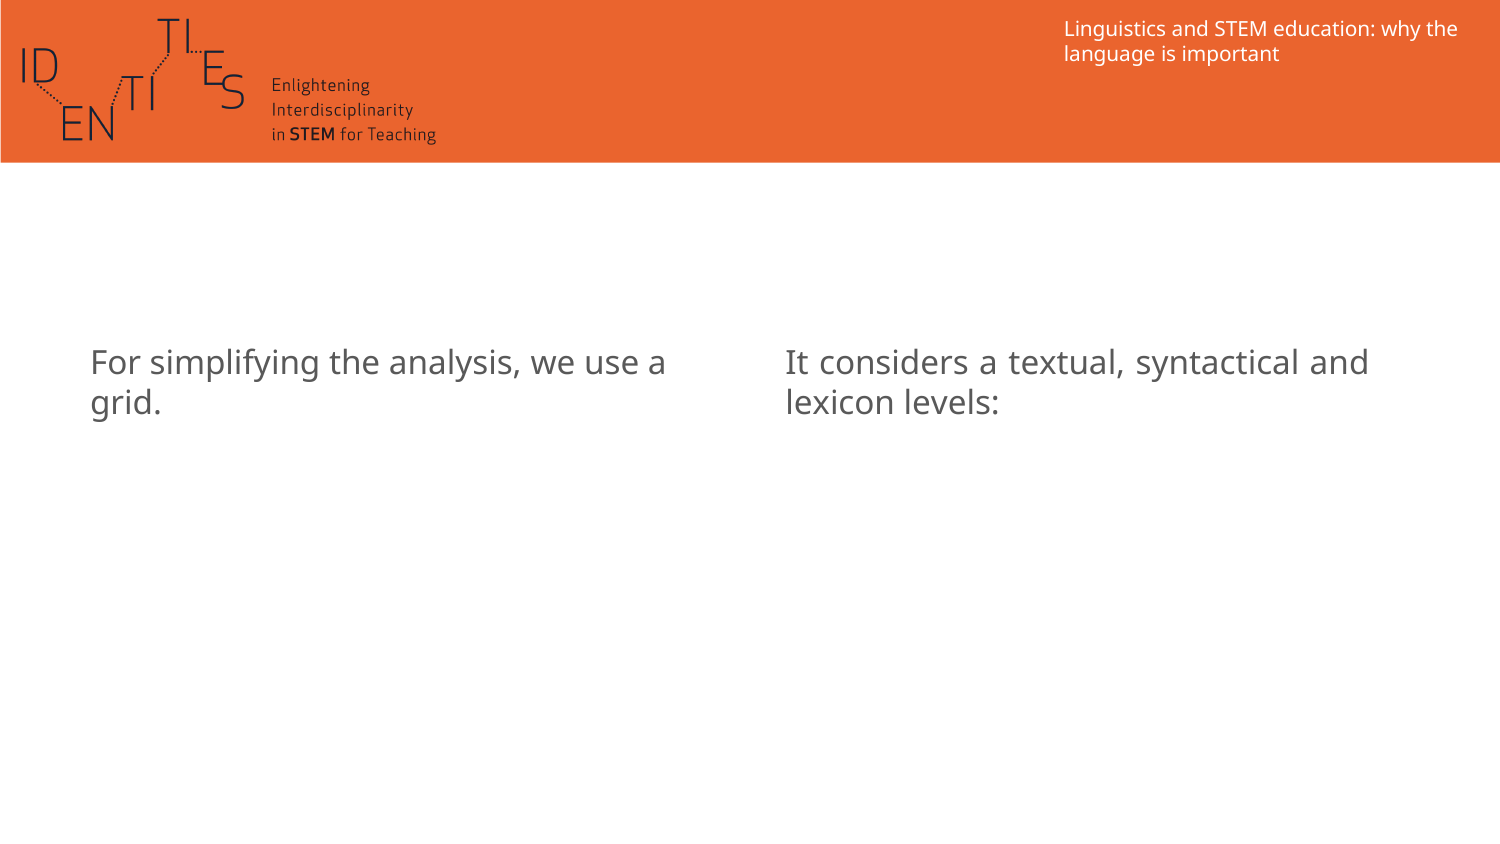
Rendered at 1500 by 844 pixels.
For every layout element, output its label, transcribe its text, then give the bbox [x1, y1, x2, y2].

list For simplifying the analysis, we use a grid. [75, 334, 738, 528]
list It considers a textual, syntactical and lexicon levels: [770, 334, 1434, 475]
text_box [0, 0, 1500, 163]
picture [22, 15, 436, 148]
text_box Linguistics and STEM education: why the language is important [1048, 7, 1500, 155]
